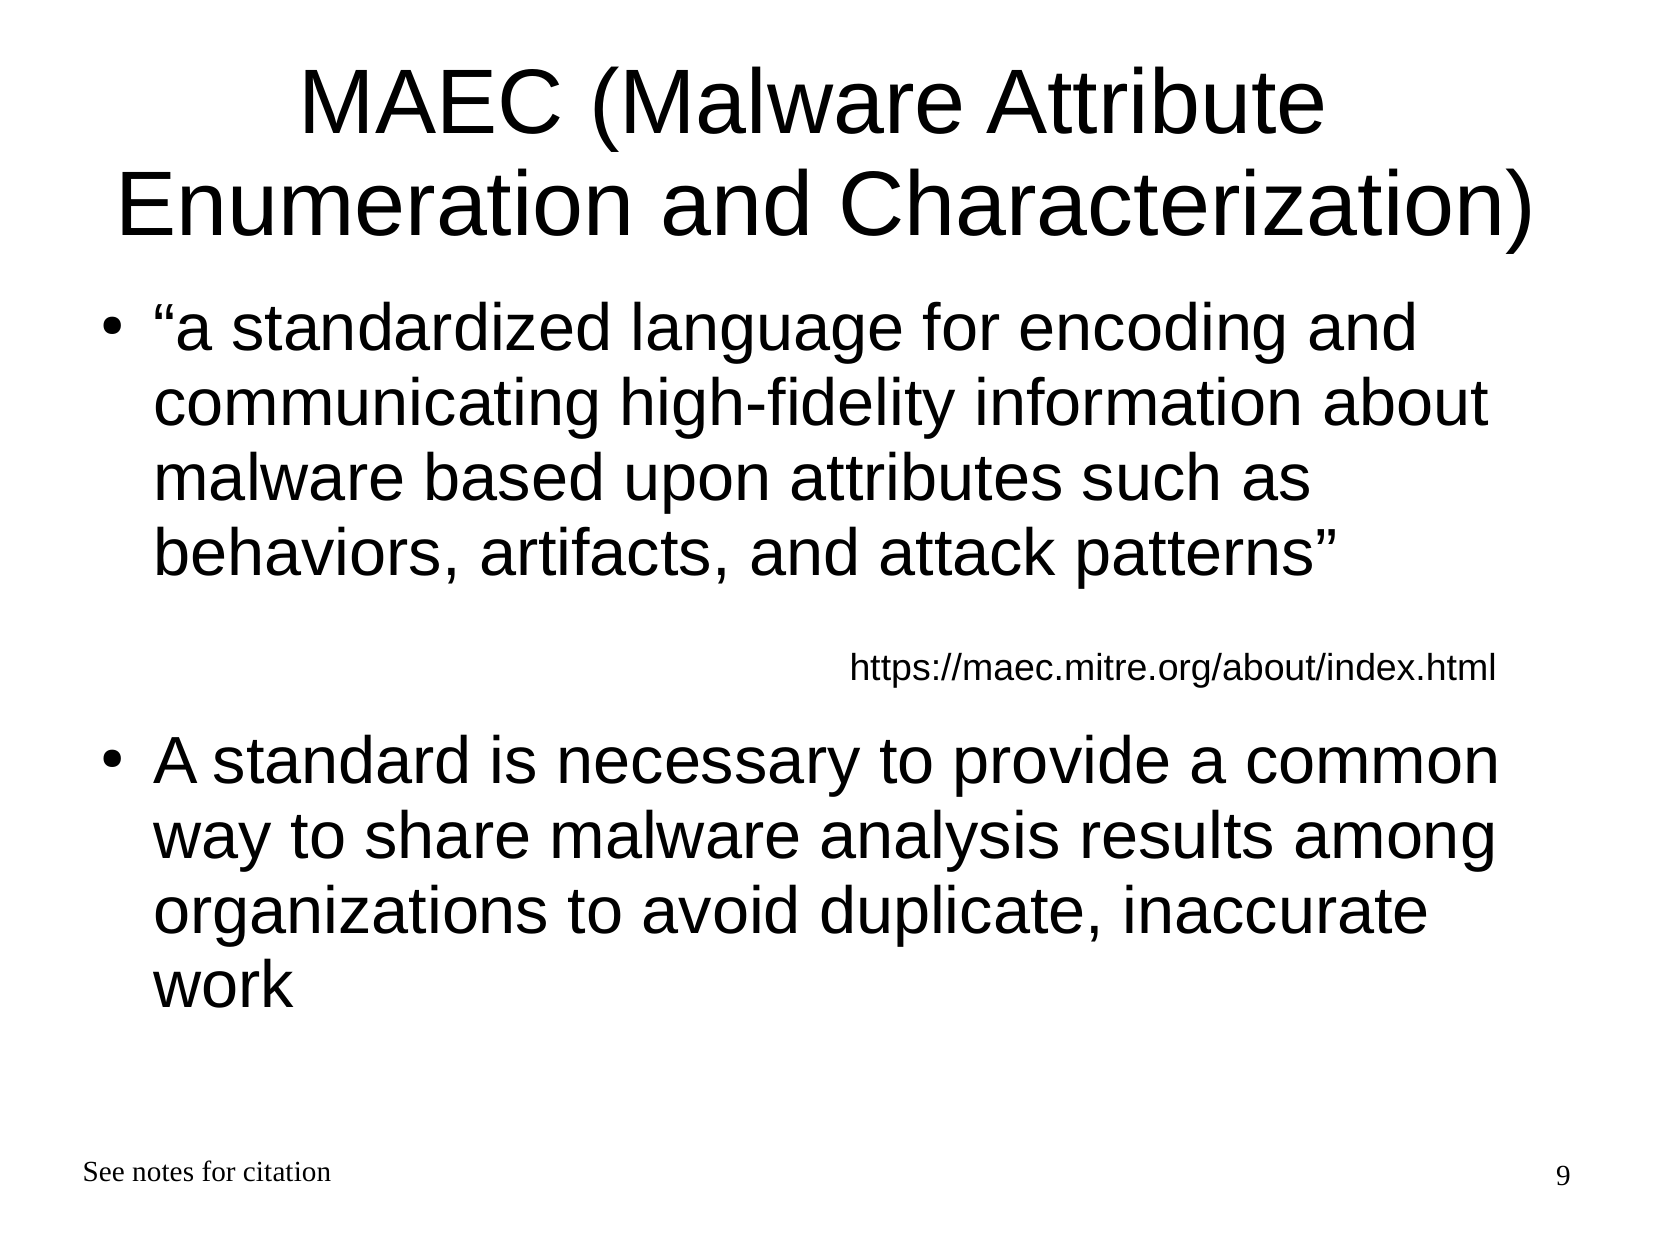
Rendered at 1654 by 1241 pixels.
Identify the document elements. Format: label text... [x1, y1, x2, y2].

list “a standardized language for encoding and communicating high-fidelity information about malware based upon attributes such as behaviors, artifacts, and attack patterns” A standard is necessary to provide a common way to share malware analysis results among organizations to avoid duplicate, inaccurate work [82, 290, 1576, 1126]
title MAEC (Malware Attribute Enumeration and Characterization) [82, 49, 1571, 257]
text_box https://maec.mitre.org/about/index.html [834, 638, 1513, 696]
